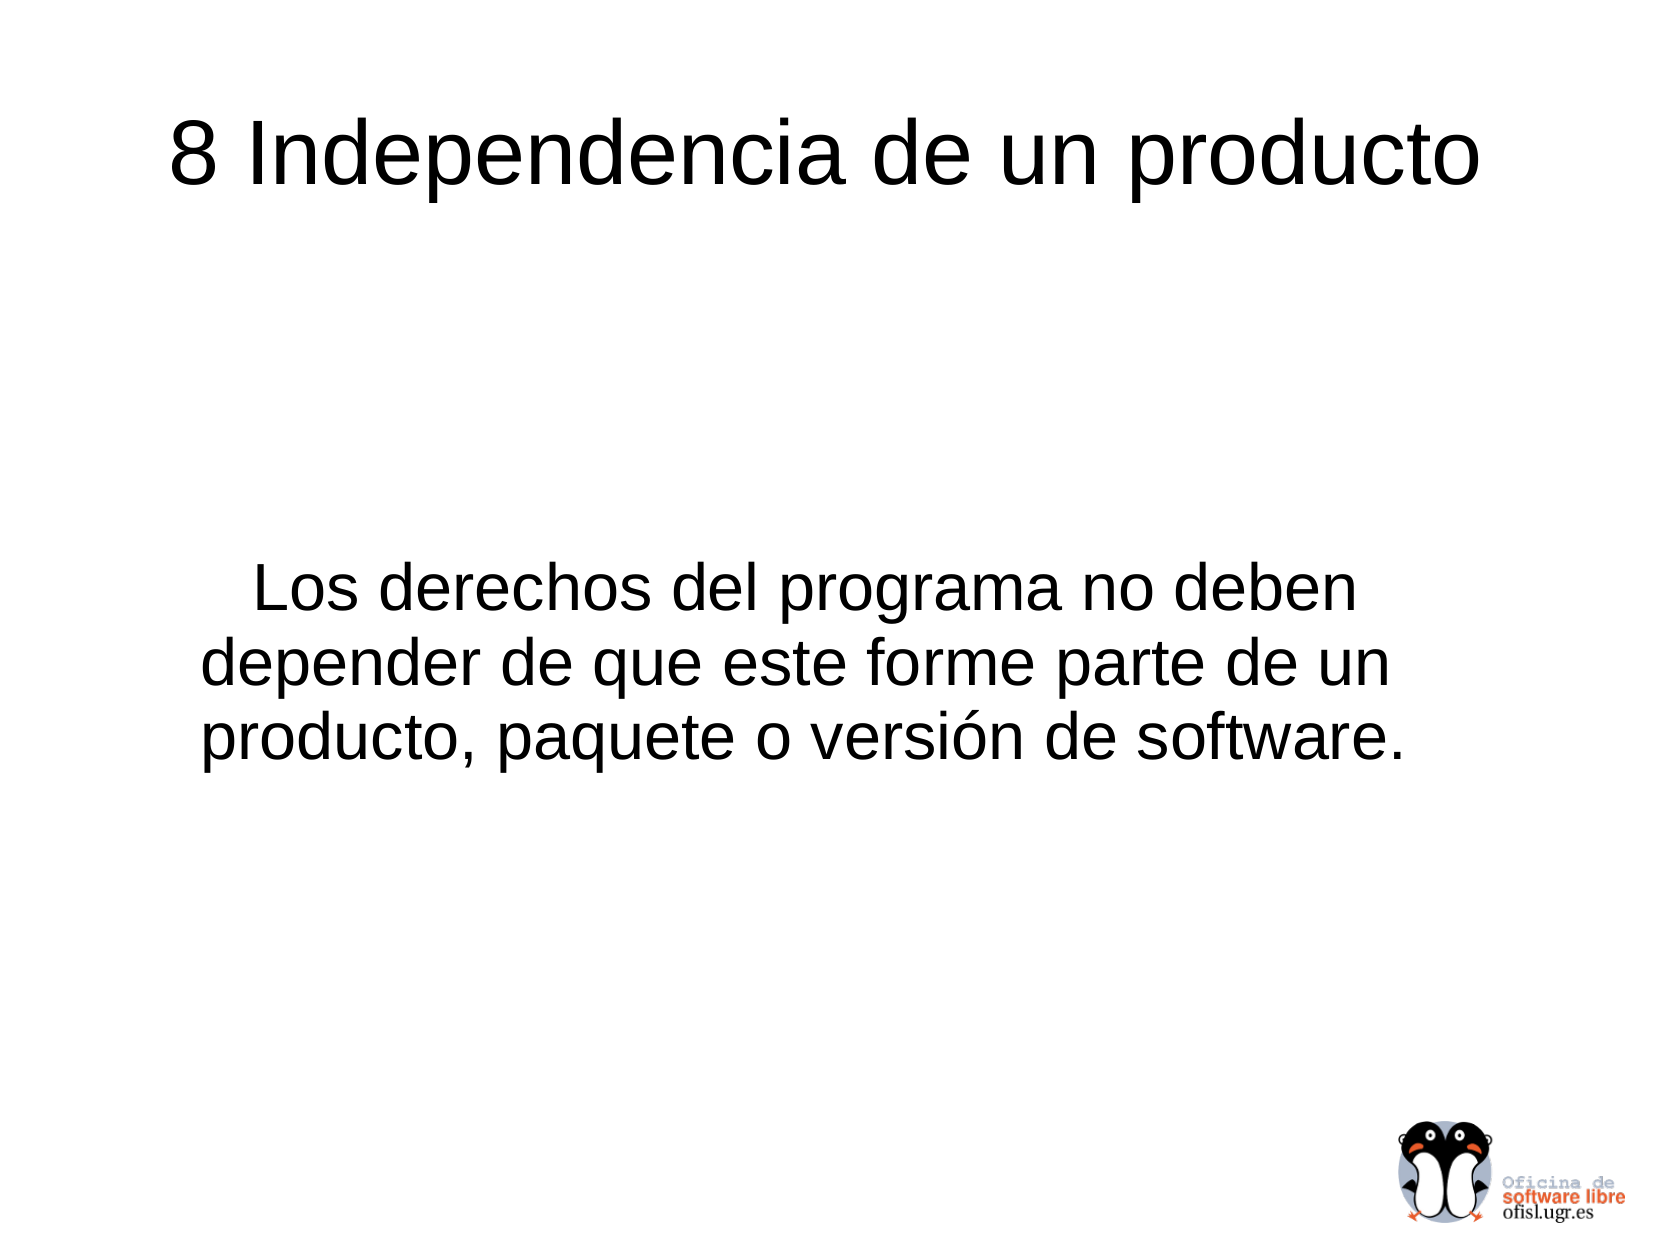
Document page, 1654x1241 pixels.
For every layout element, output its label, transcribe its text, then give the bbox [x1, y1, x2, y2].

title 8 Independencia de un producto [82, 56, 1571, 250]
picture [1398, 1121, 1625, 1223]
subtitle Los derechos del programa no deben depender de que este forme parte de un producto, paquete o versión de software. [82, 297, 1571, 1102]
